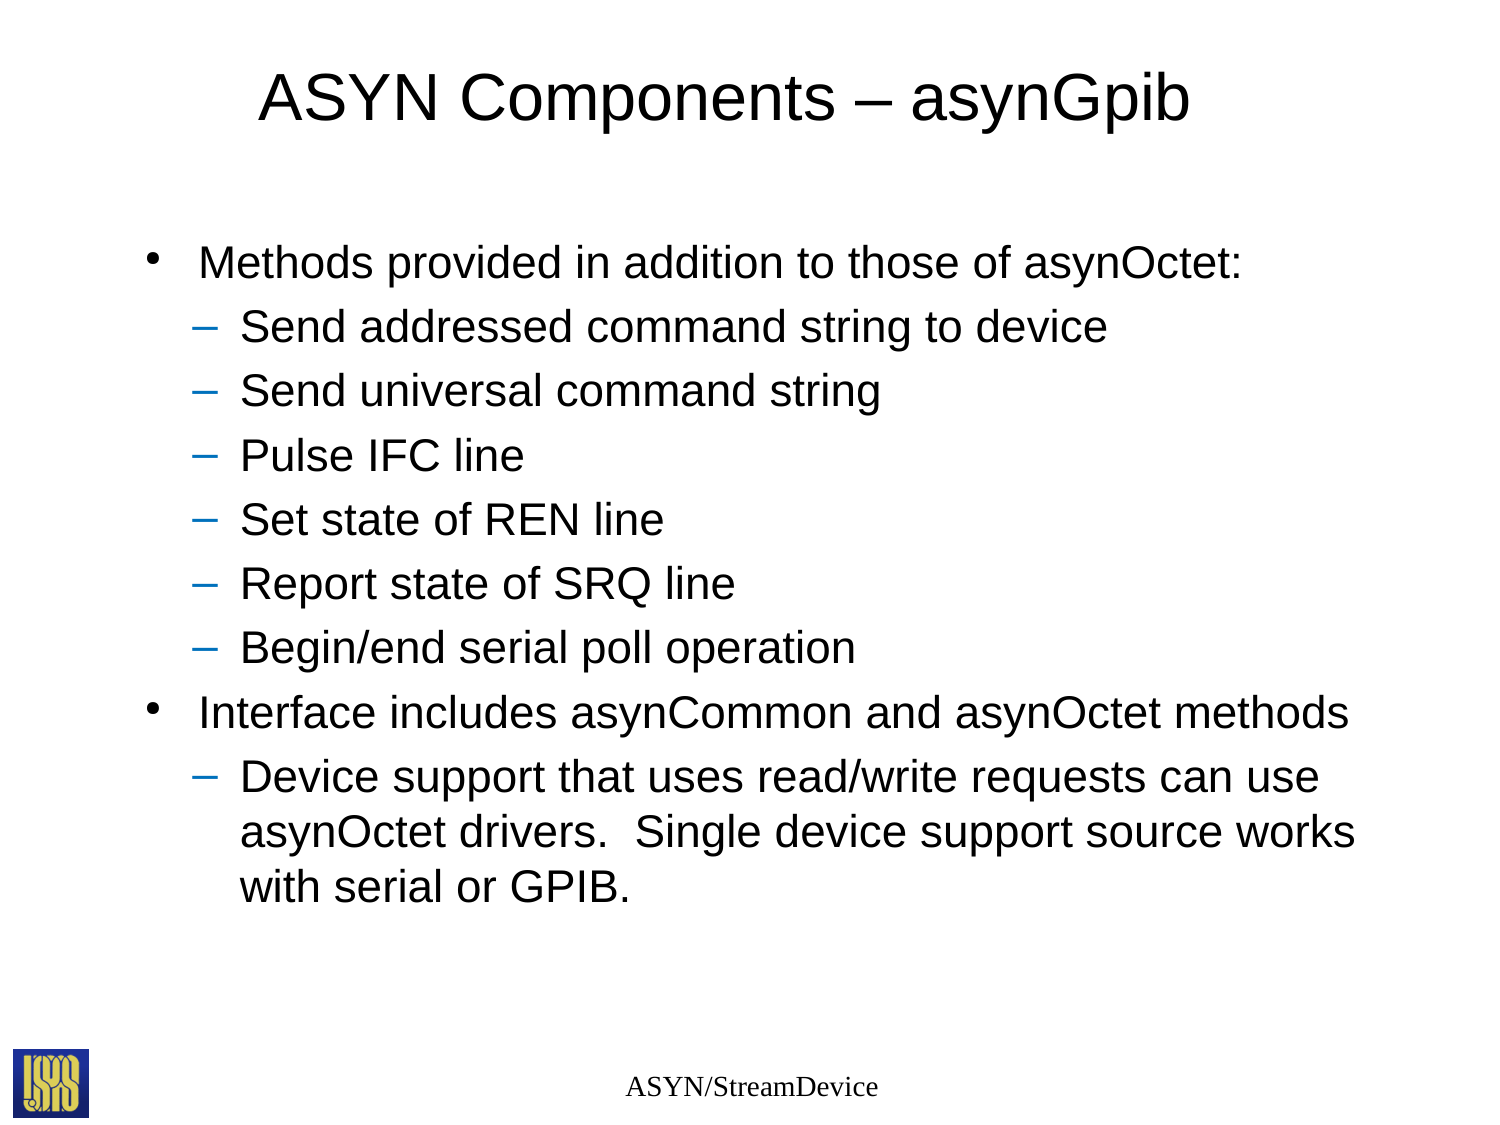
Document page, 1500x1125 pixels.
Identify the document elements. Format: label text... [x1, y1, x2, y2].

title ASYN Components – asynGpib [55, 54, 1361, 142]
list Methods provided in addition to those of asynOctet: Send addressed command string to device Send universal command string Pulse IFC line Set state of REN line Report state of SRQ line Begin/end serial poll operation Interface includes asynCommon and asynOctet methods Device support that uses read/write requests can use asynOctet drivers. Single device support source works with serial or GPIB. [112, 224, 1457, 920]
picture [13, 1049, 89, 1118]
